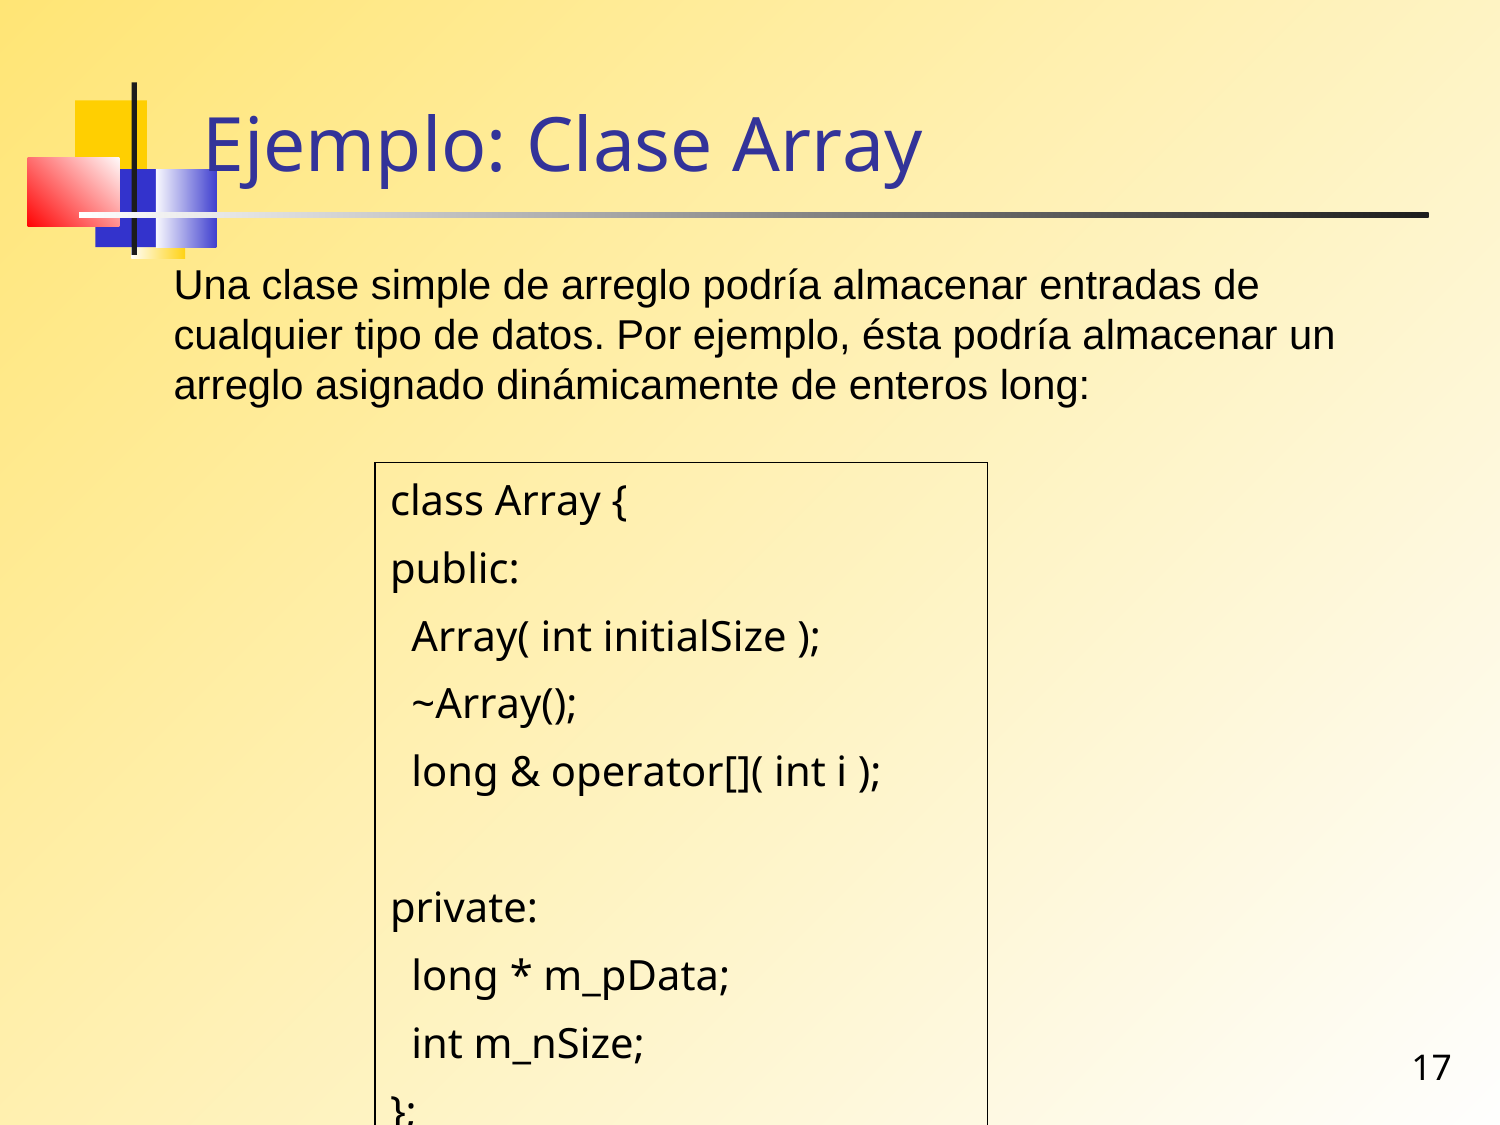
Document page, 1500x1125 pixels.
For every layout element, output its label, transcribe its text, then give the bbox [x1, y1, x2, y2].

title Ejemplo: Clase Array [187, 37, 1466, 201]
text_box Una clase simple de arreglo podría almacenar entradas de cualquier tipo de datos. Por ejemplo, ésta podría almacenar un arreglo asignado dinámicamente de enteros long: [149, 249, 1388, 416]
list class Array { public: Array( int initialSize ); ~Array(); long & operator[]( int i ); private: long * m_pData; int m_nSize; }; [375, 462, 988, 1101]
